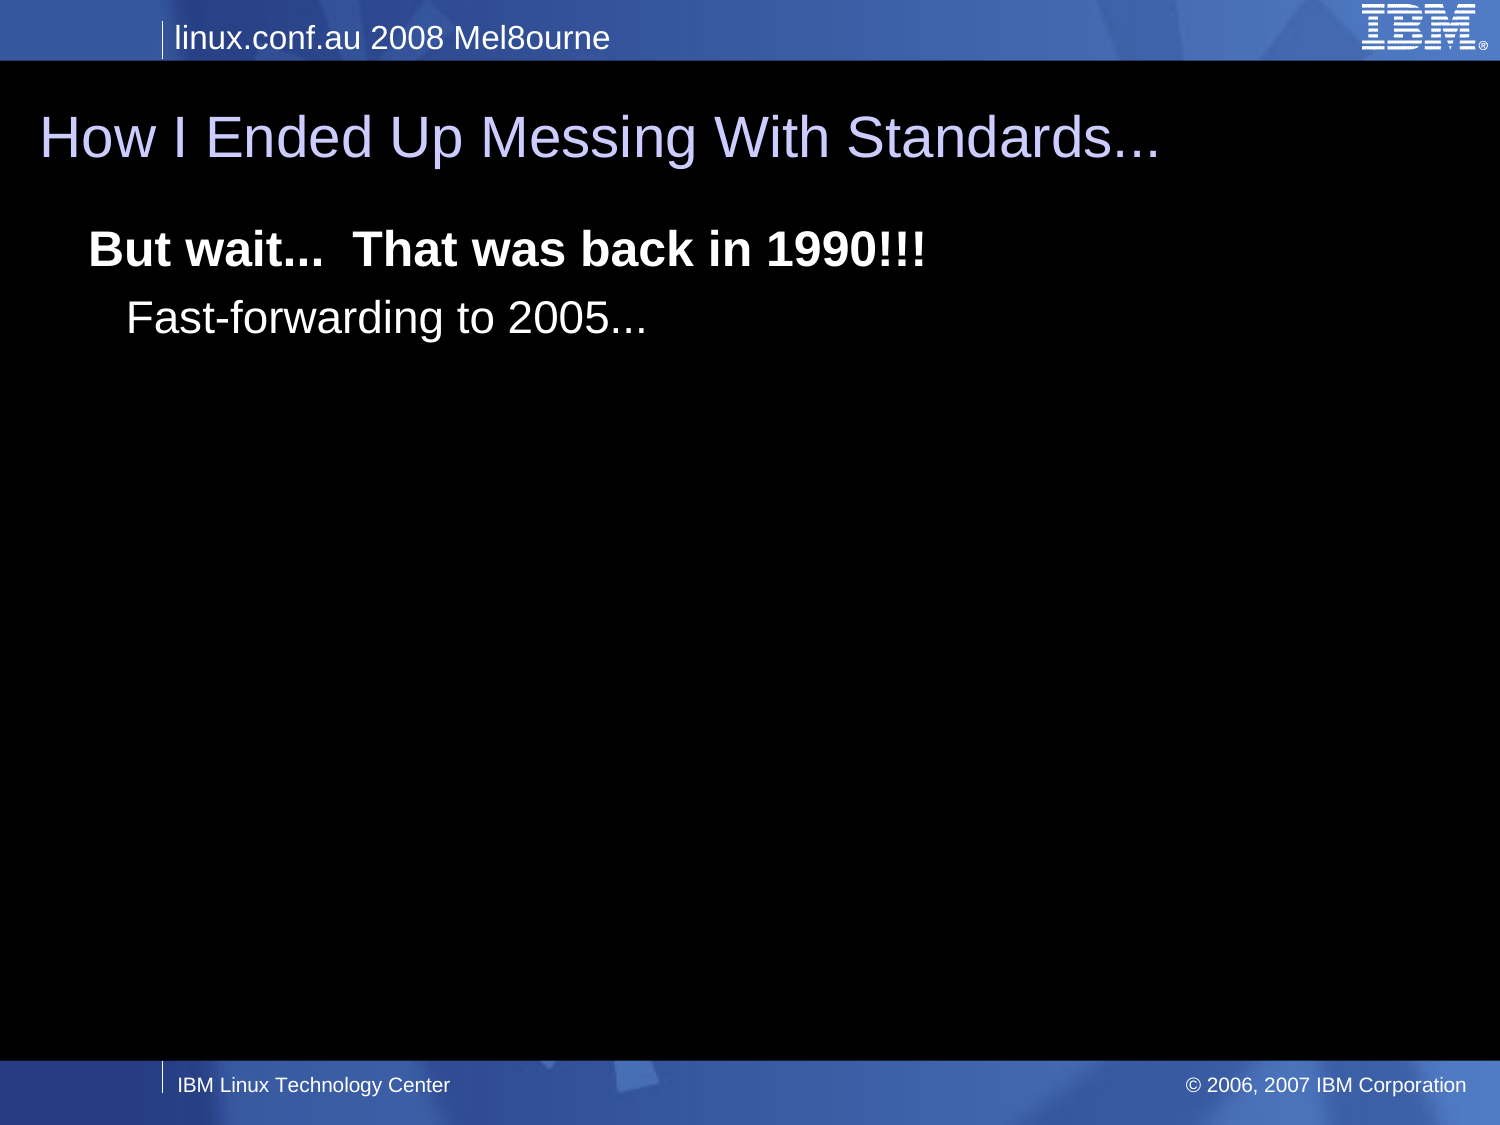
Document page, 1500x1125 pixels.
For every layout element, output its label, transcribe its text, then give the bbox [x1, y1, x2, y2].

picture [0, 1061, 1500, 1125]
title How I Ended Up Messing With Standards... [25, 94, 1378, 177]
list But wait... That was back in 1990!!! Fast-forwarding to 2005... [73, 218, 1438, 1061]
picture [0, 0, 1500, 60]
